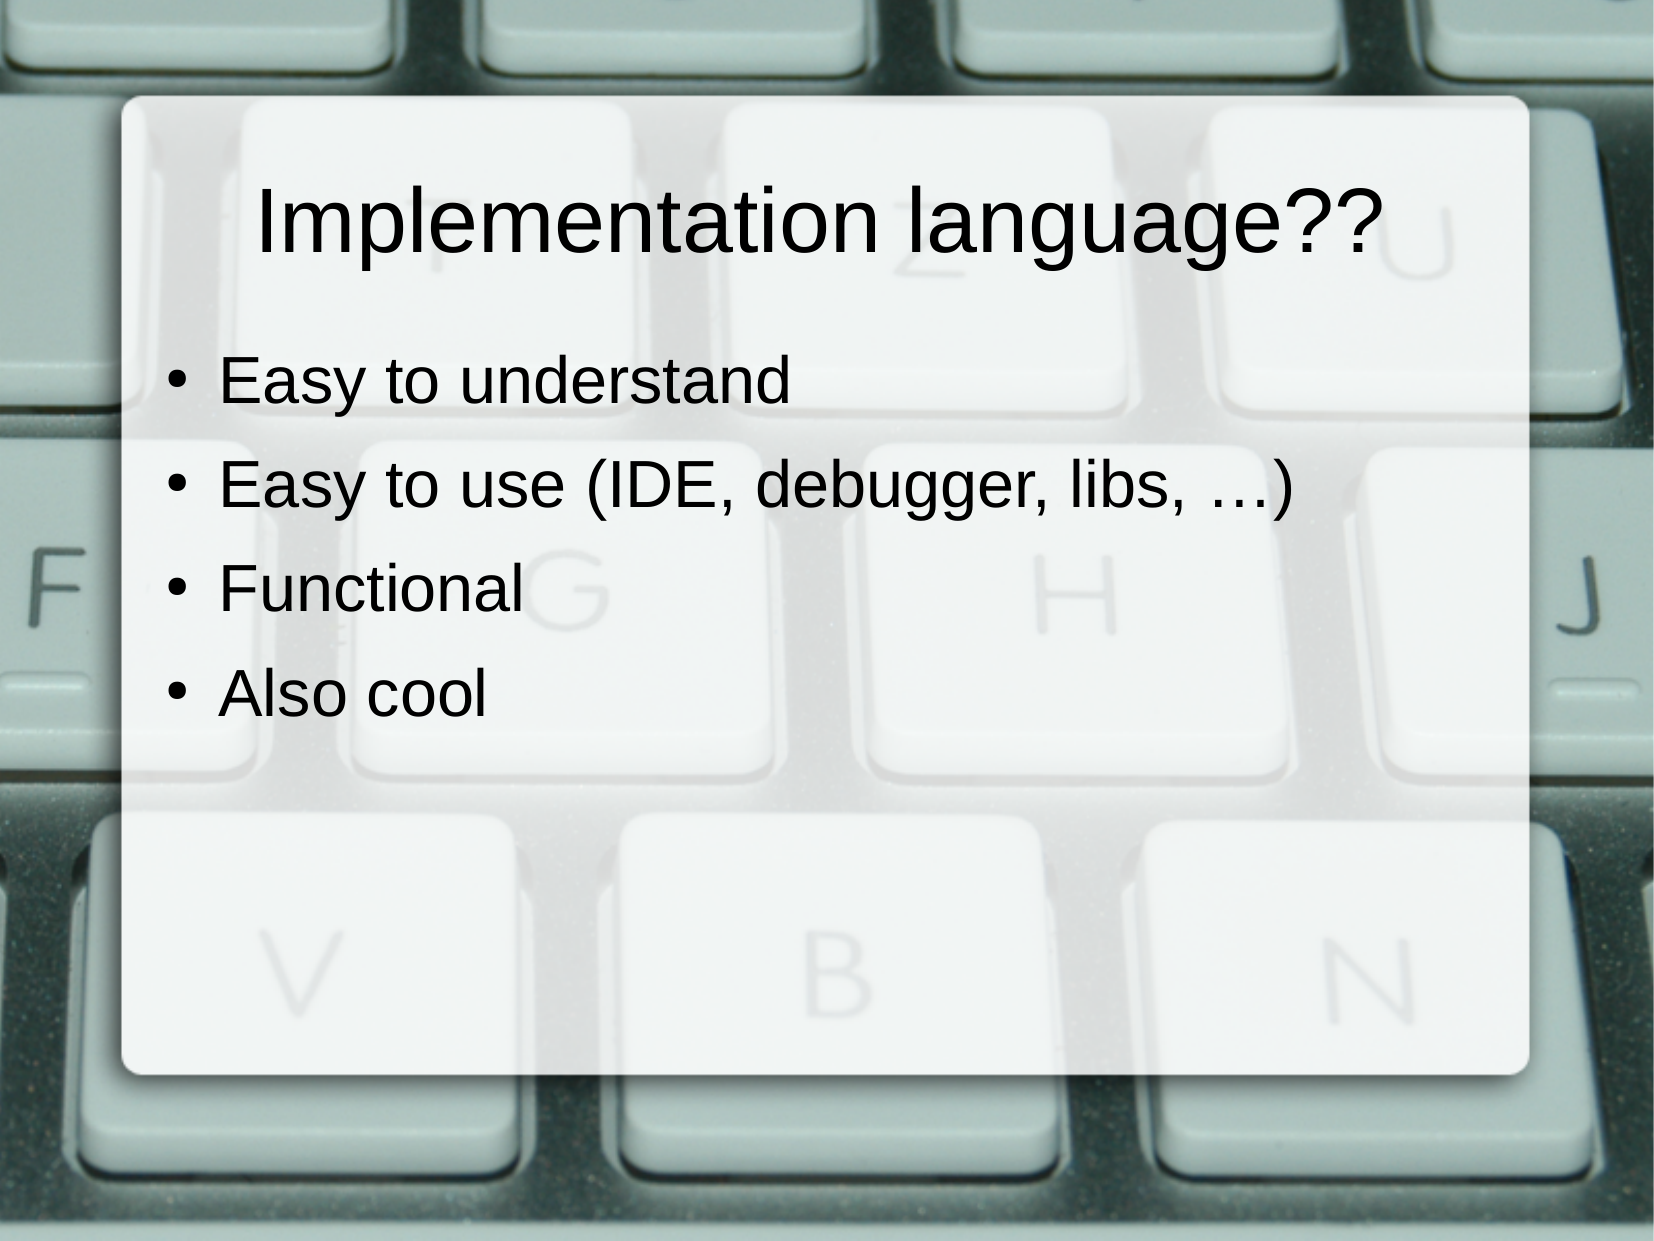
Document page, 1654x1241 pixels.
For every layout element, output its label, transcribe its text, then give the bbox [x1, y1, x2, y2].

list Easy to understand Easy to use (IDE, debugger, libs, …) Functional Also cool [147, 342, 1506, 1037]
title Implementation language?? [135, 125, 1506, 318]
picture [0, 0, 1654, 1241]
